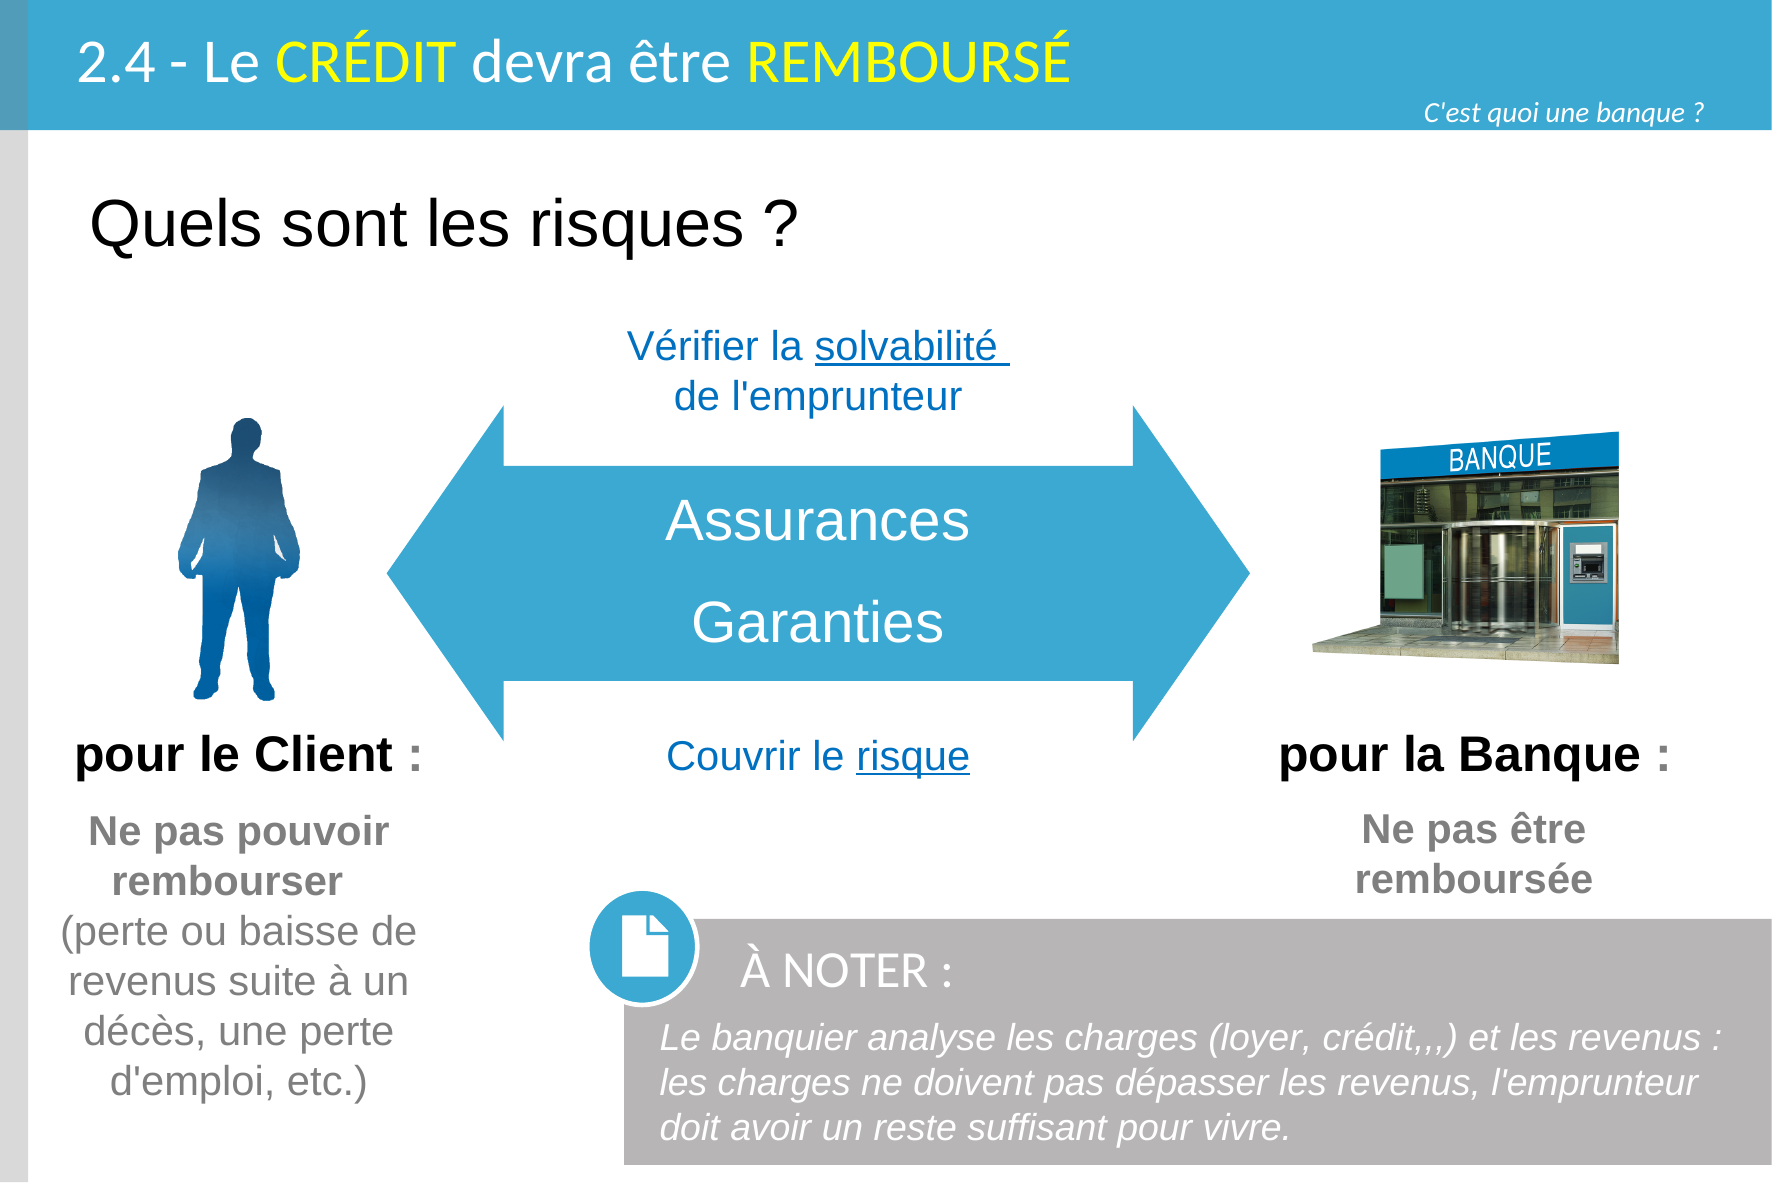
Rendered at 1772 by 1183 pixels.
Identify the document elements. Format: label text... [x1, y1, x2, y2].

list 2.4 - Le CRÉDIT devra être REMBOURSÉ [0, 19, 1772, 96]
picture [1300, 420, 1648, 681]
text_box pour le Client : [59, 714, 440, 790]
text_box [587, 888, 1772, 1165]
text_box À NOTER : [749, 960, 761, 975]
text_box [455, 405, 1181, 474]
text_box Assurances [386, 474, 1250, 560]
text_box Ne pas être remboursée [1308, 793, 1640, 910]
text_box Garanties [386, 576, 1250, 662]
text_box Vérifier la solvabilité de l'emprunteur [502, 311, 1134, 427]
text_box pour la Banque : [1249, 714, 1715, 790]
text_box [386, 560, 1251, 576]
text_box Le banquier analyse les charges (loyer, crédit,,,) et les revenus : les charges ne doivent pas dépasser les revenus, l'emprunteur doit avoir un reste suffisant pour vivre. [659, 1013, 1739, 1149]
text_box Quels sont les risques ? [74, 172, 869, 268]
text_box Ne pas pouvoir rembourser (perte ou baisse de revenus suite à un décès, une perte d'emploi, etc.) [28, 796, 450, 1112]
picture [126, 391, 352, 727]
text_box À NOTER : [740, 935, 1127, 999]
text_box [448, 662, 1189, 742]
text_box Couvrir le risque [502, 720, 1134, 787]
